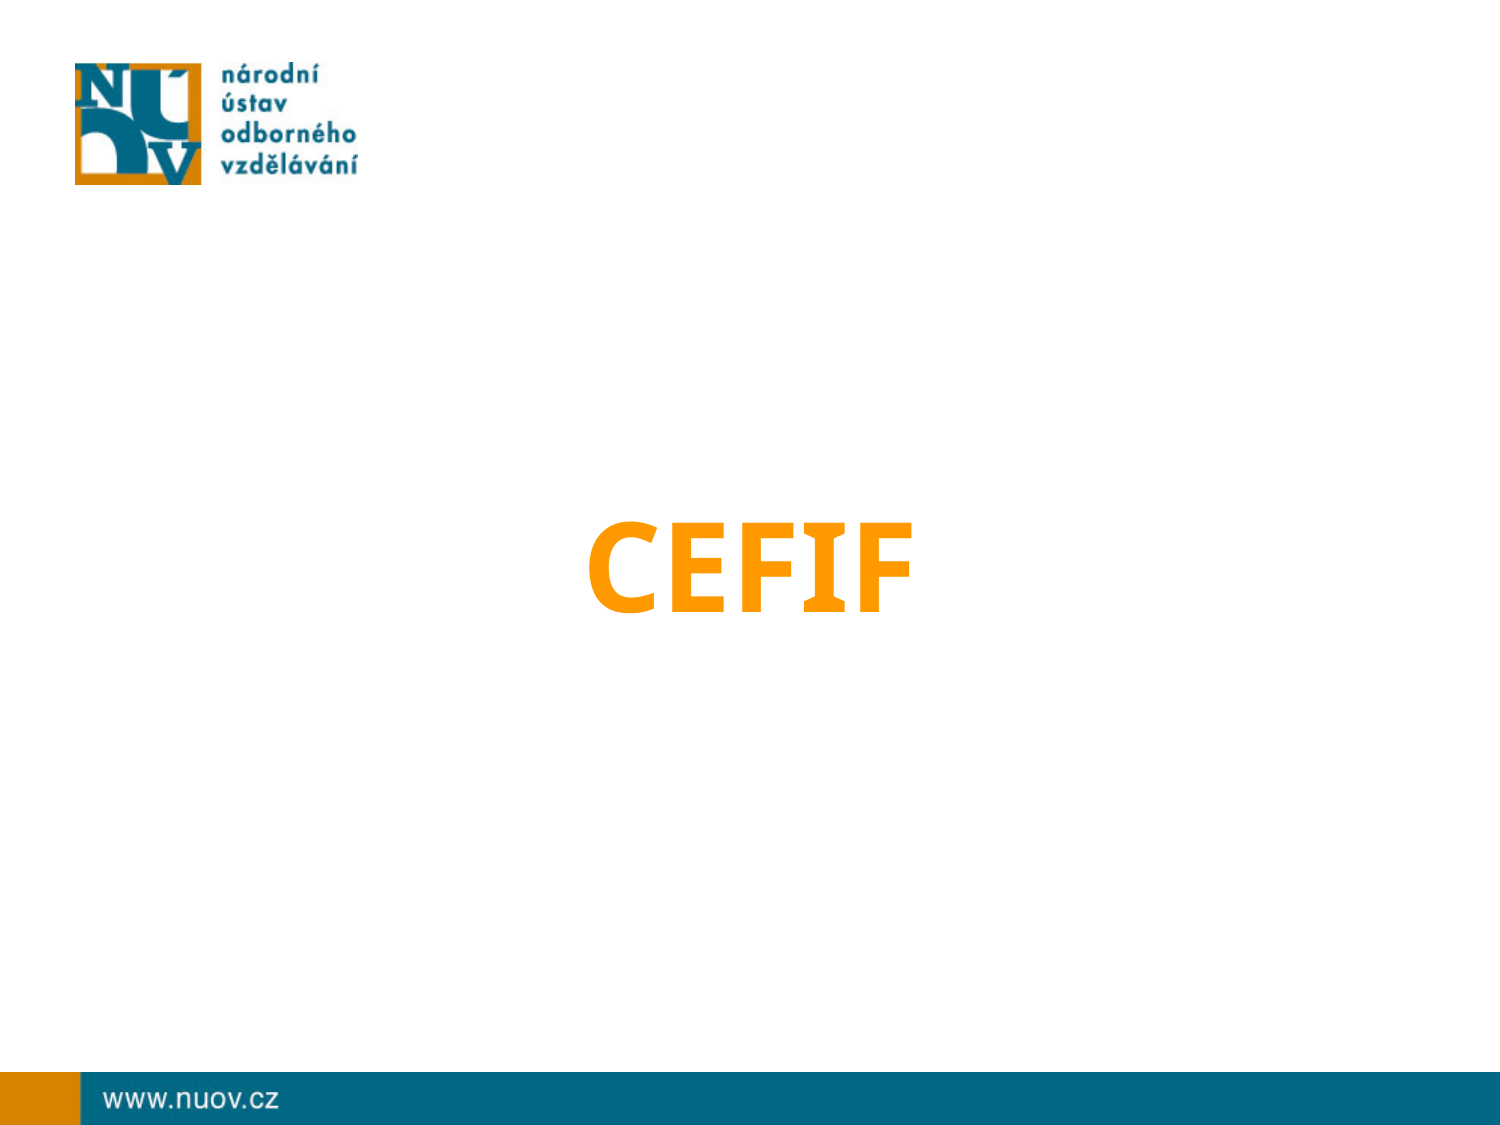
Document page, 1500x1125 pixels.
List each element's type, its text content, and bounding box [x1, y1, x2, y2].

text_box [75, 62, 358, 185]
text_box CEFIF [75, 479, 1426, 646]
text_box [0, 1072, 1500, 1125]
